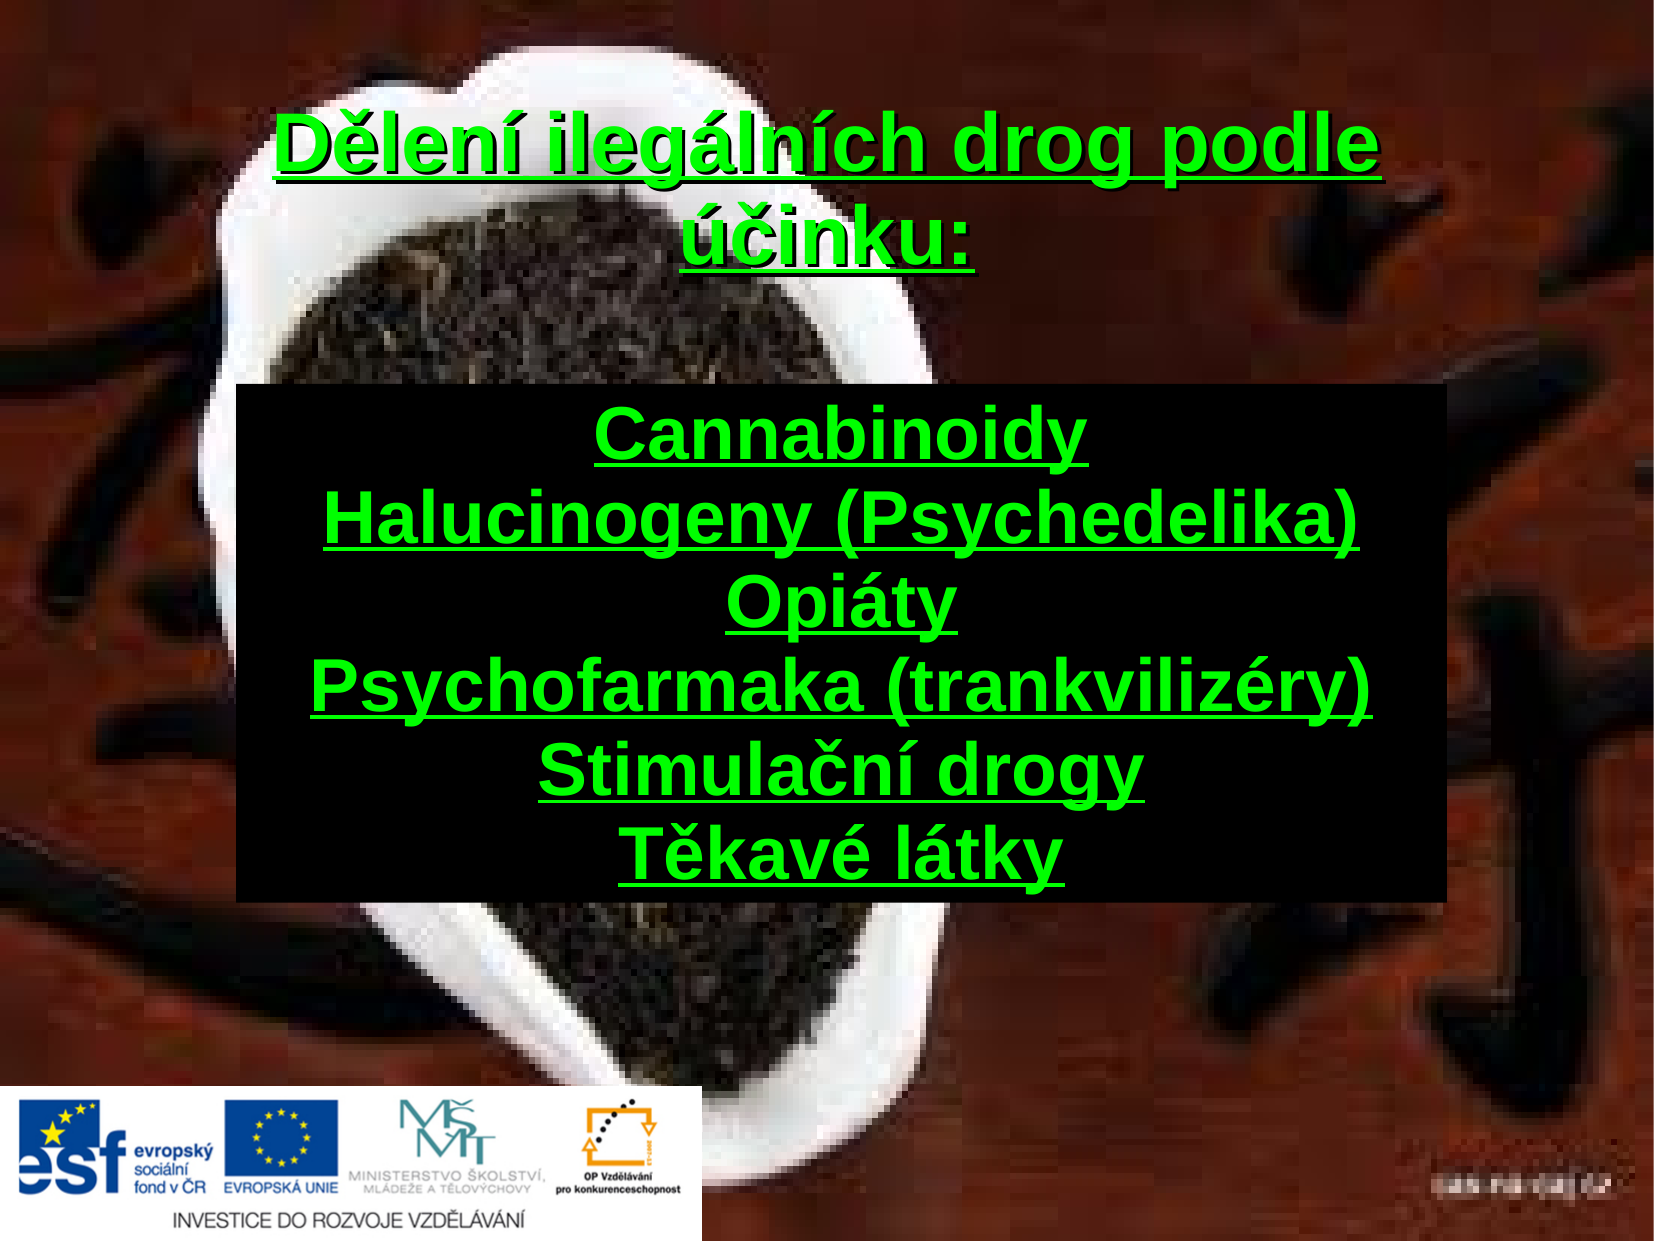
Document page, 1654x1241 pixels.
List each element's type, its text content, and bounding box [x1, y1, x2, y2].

picture [0, 1086, 702, 1241]
text_box Dělení ilegálních drog podle účinku: [118, 88, 1536, 290]
text_box Cannabinoidy Halucinogeny (Psychedelika) Opiáty Psychofarmaka (trankvilizéry) Stimulační drogy Těkavé látky [236, 383, 1447, 903]
